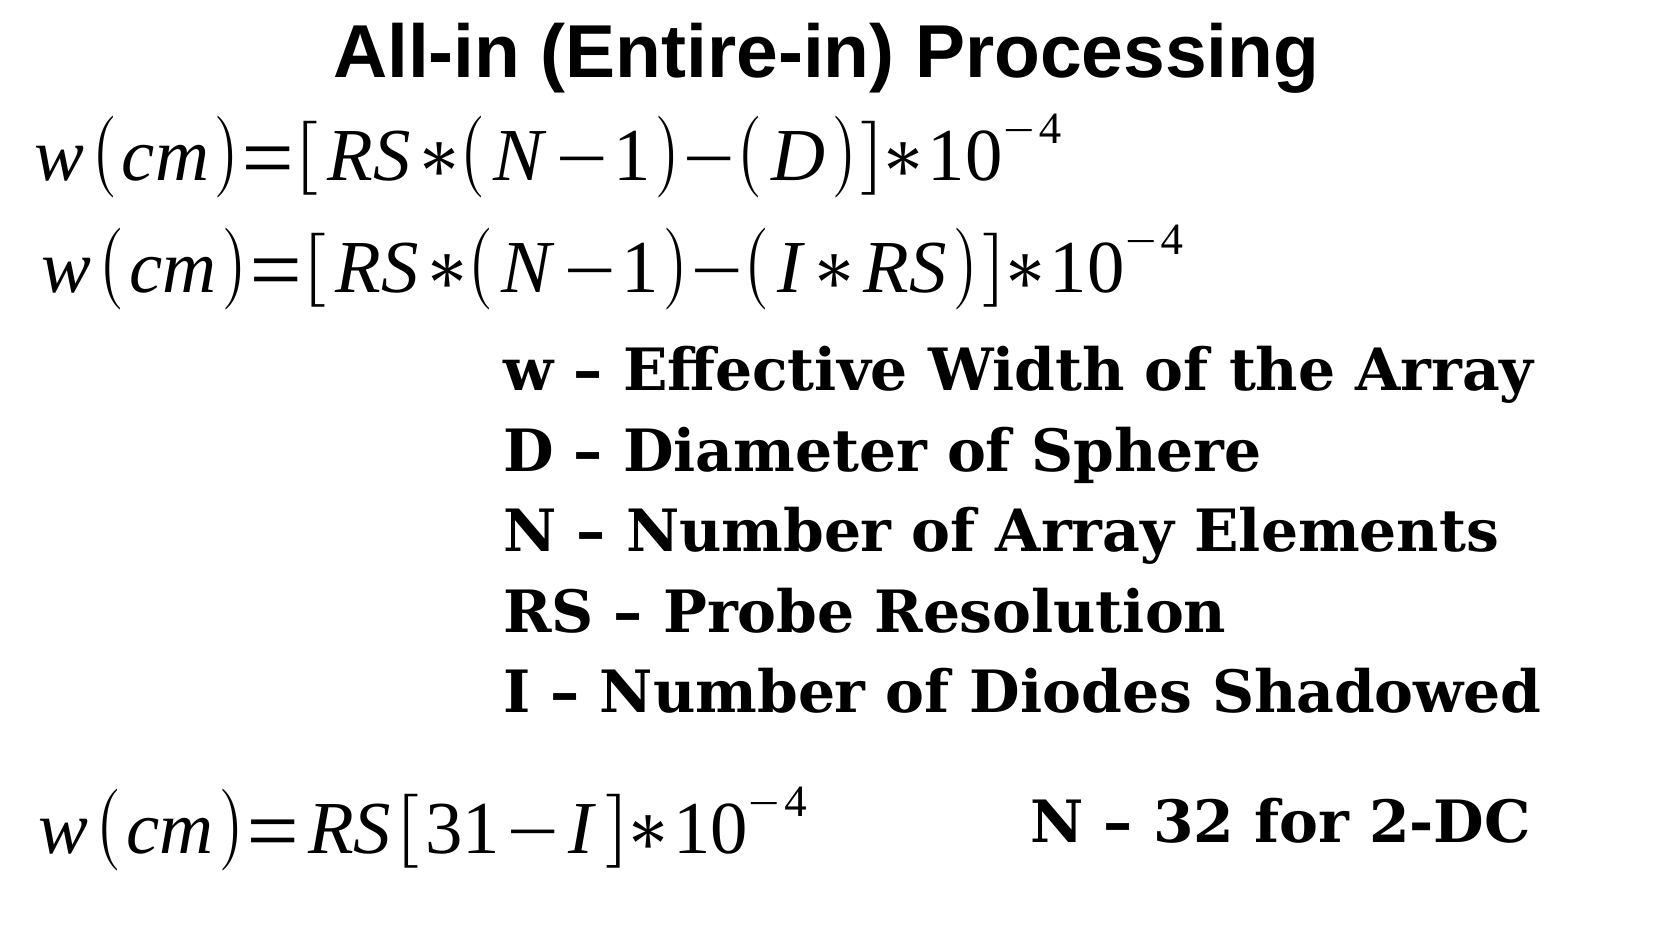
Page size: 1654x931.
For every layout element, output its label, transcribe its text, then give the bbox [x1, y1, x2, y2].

text_box All-in (Entire-in) Processing [0, 0, 1654, 102]
chart [26, 102, 1070, 202]
text_box N – 32 for 2-DC [981, 766, 1582, 862]
text_box w – Effective Width of the Array D – Diameter of Sphere N – Number of Array Elements RS – Probe Resolution I – Number of Diodes Shadowed [454, 314, 1575, 732]
chart [34, 213, 1191, 313]
chart [30, 776, 815, 875]
